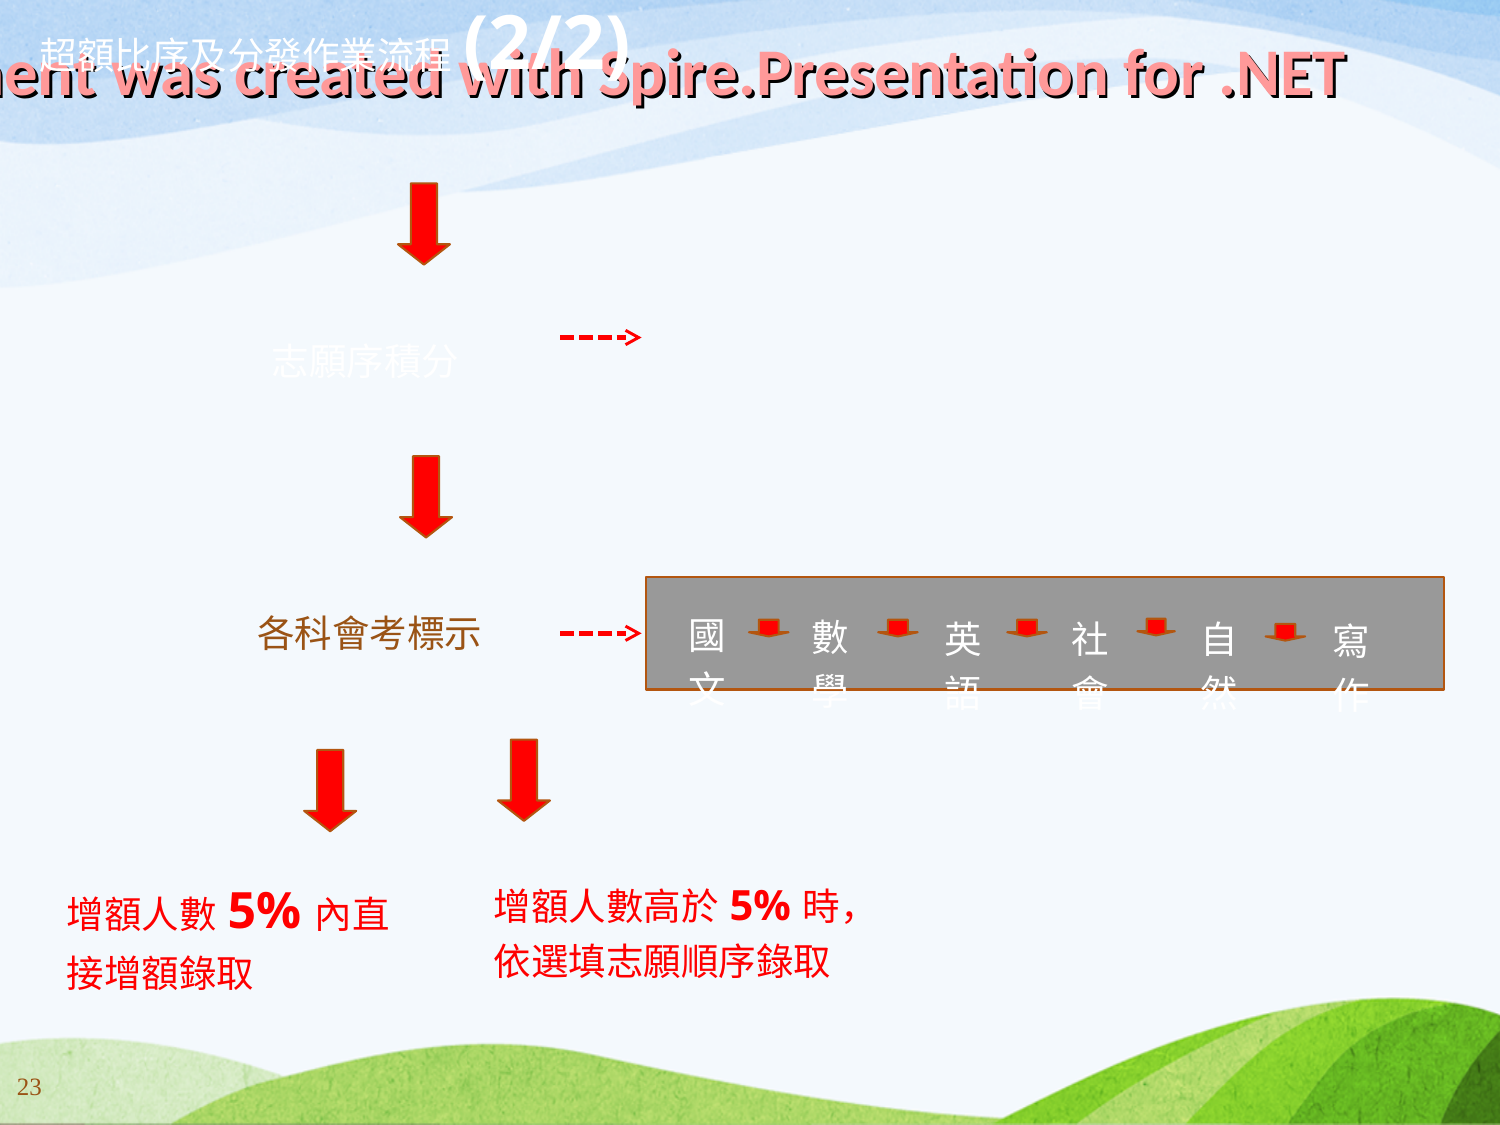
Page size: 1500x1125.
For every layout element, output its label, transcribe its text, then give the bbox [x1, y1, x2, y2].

text_box [304, 749, 357, 832]
text_box [645, 577, 1444, 690]
picture [0, 0, 1500, 1125]
text_box [399, 456, 453, 538]
text_box 23 [2, 1068, 96, 1107]
text_box [497, 739, 550, 821]
text_box [397, 183, 451, 265]
